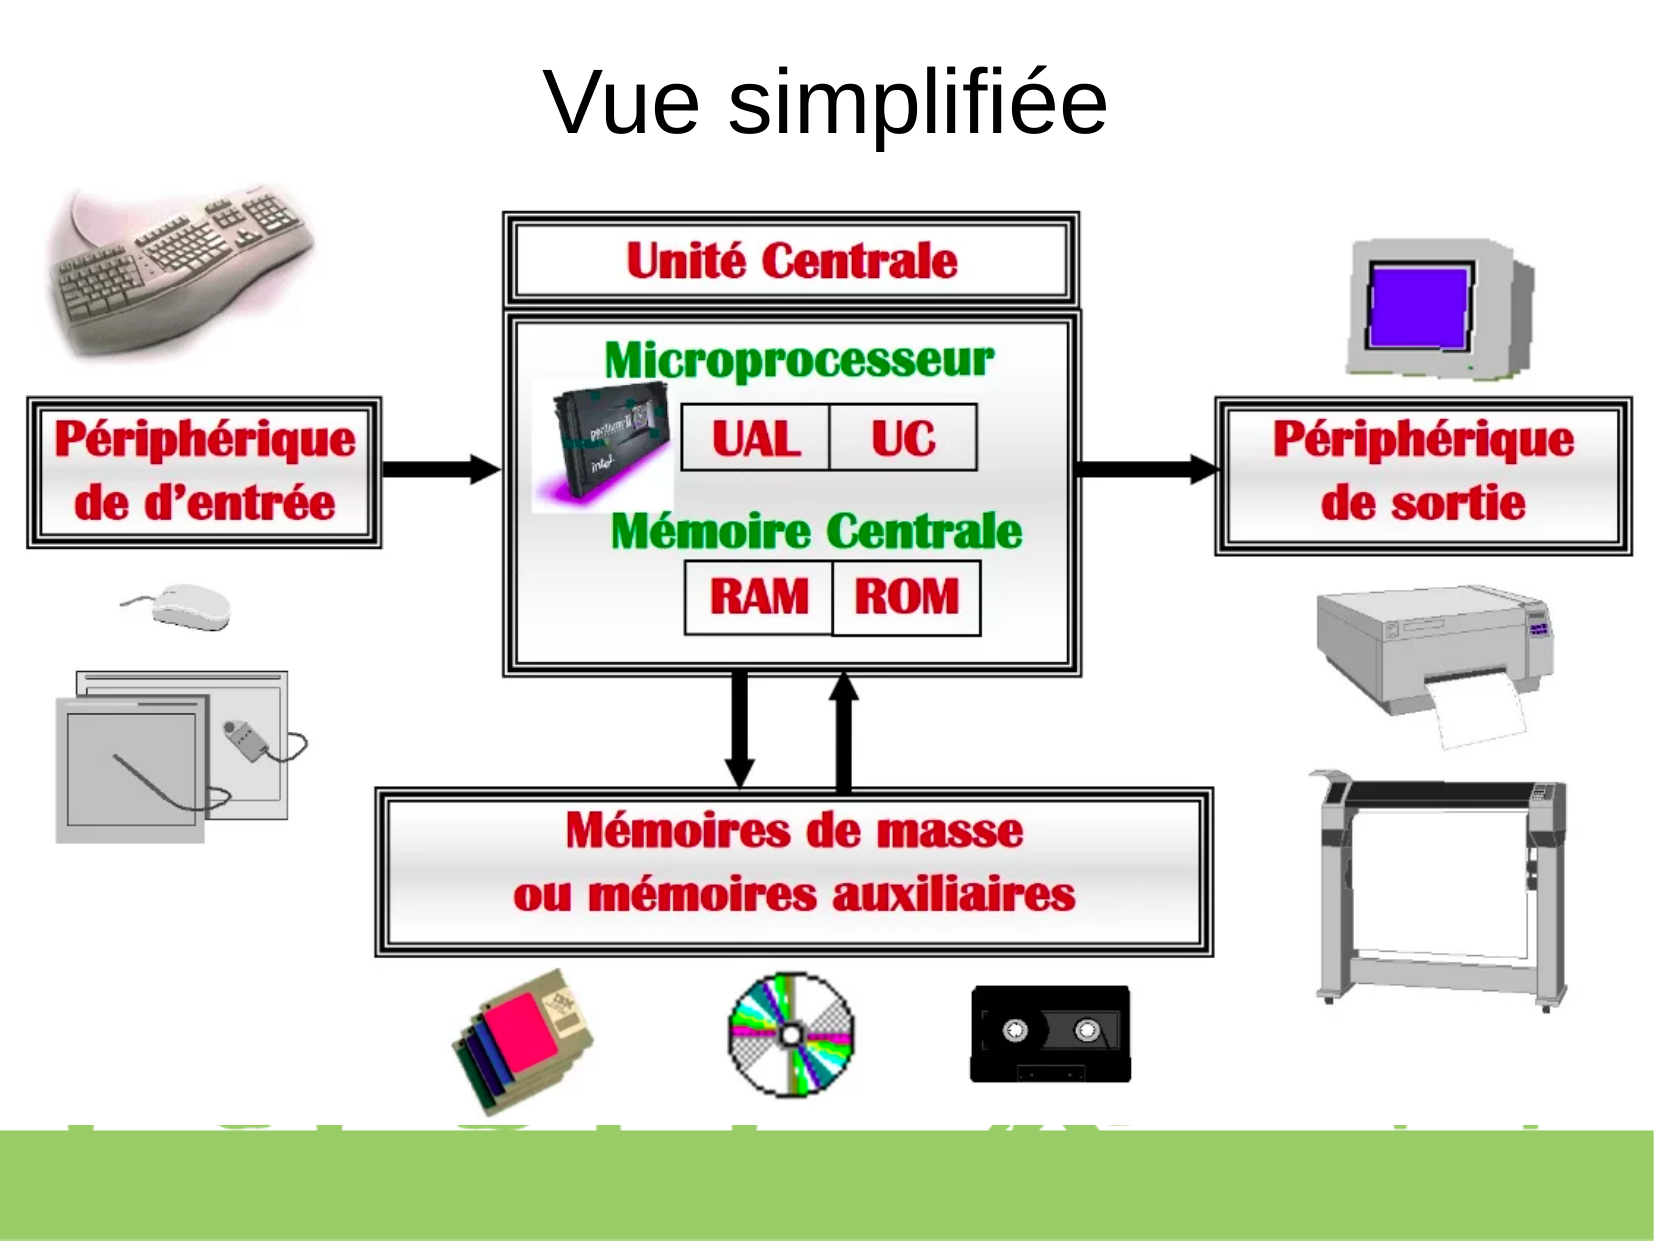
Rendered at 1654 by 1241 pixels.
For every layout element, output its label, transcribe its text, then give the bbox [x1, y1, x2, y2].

title Vue simplifiée [82, 30, 1571, 174]
picture [0, 0, 1654, 1241]
